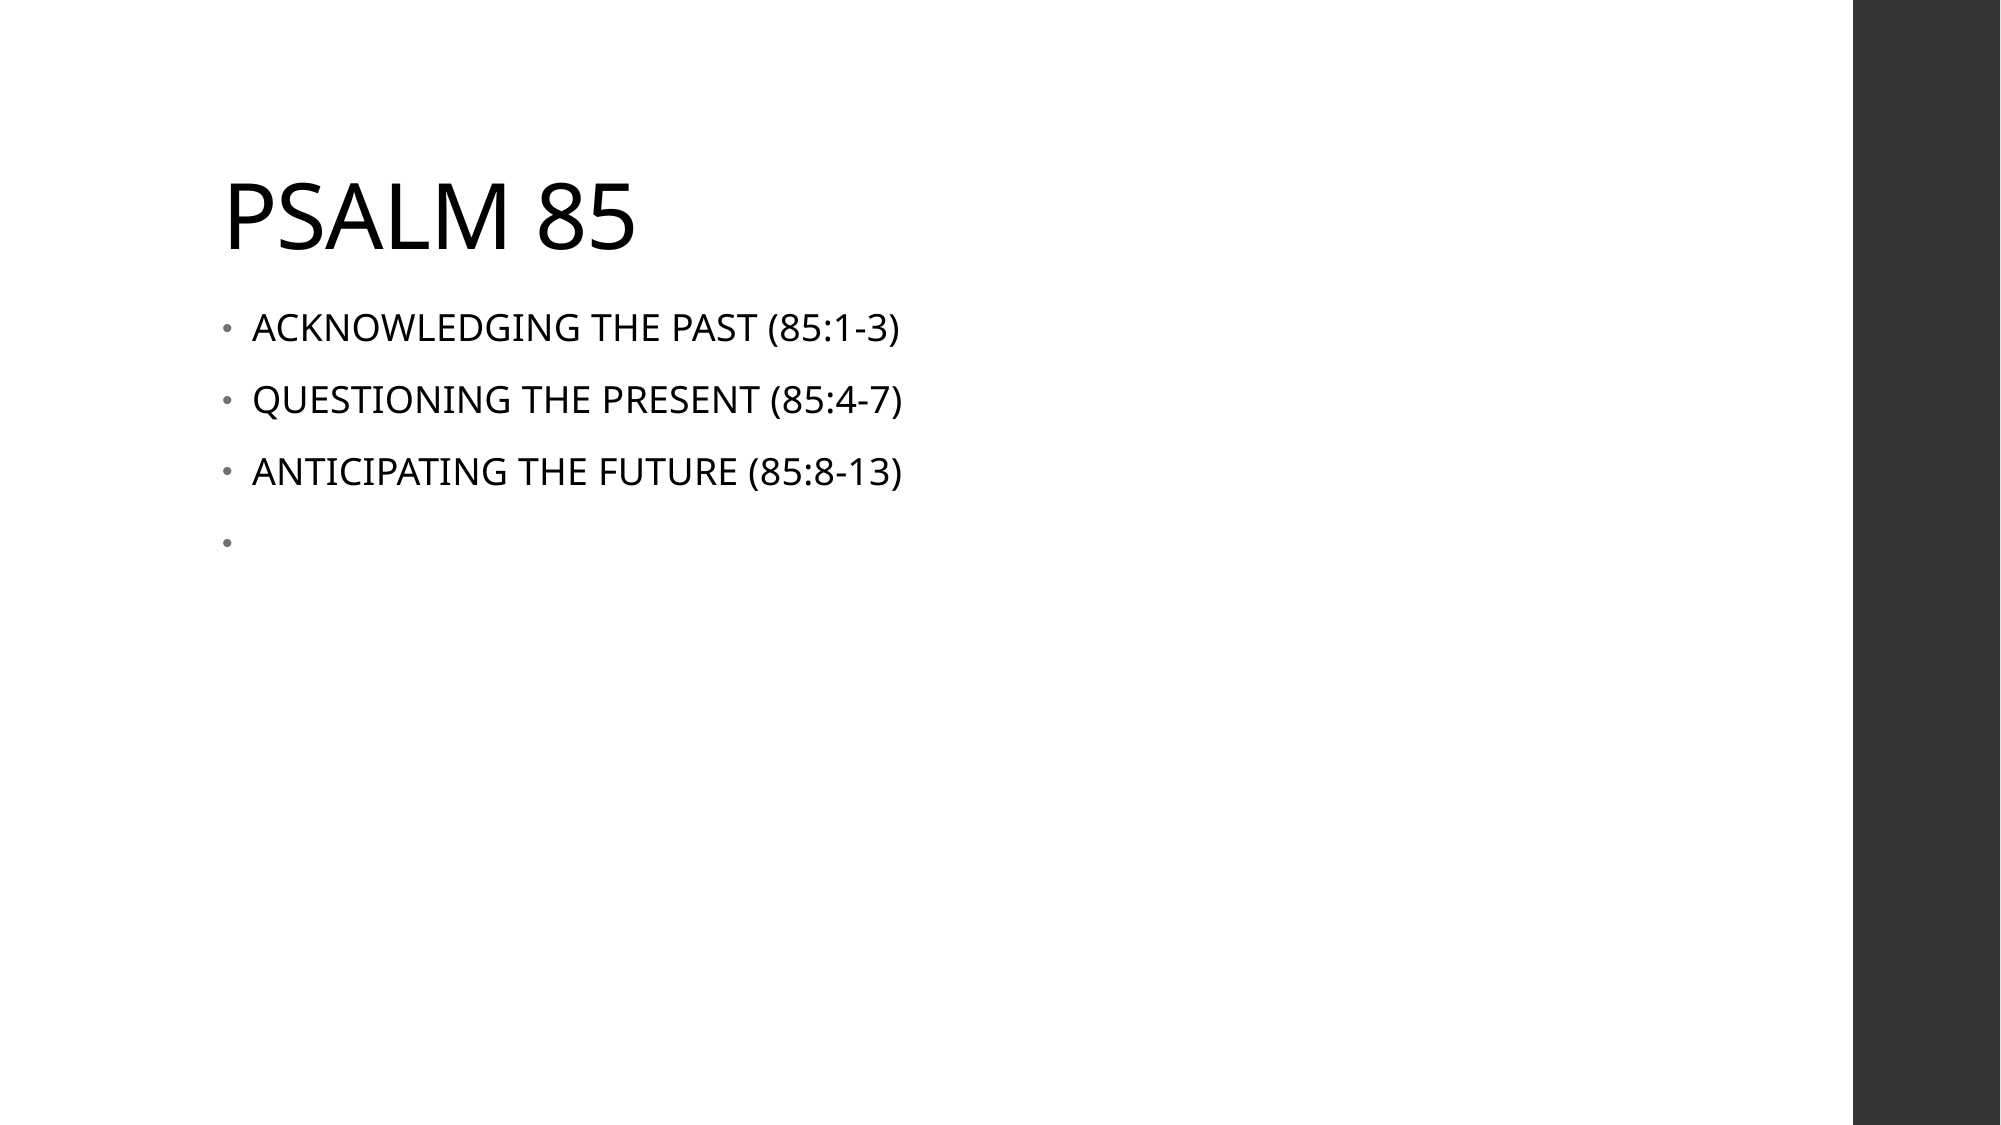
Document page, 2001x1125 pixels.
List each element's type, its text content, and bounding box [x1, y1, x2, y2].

list ACKNOWLEDGING THE PAST (85:1-3) QUESTIONING THE PRESENT (85:4-7) ANTICIPATING THE FUTURE (85:8-13) [206, 299, 1617, 1014]
title PSALM 85 [206, 60, 1797, 278]
